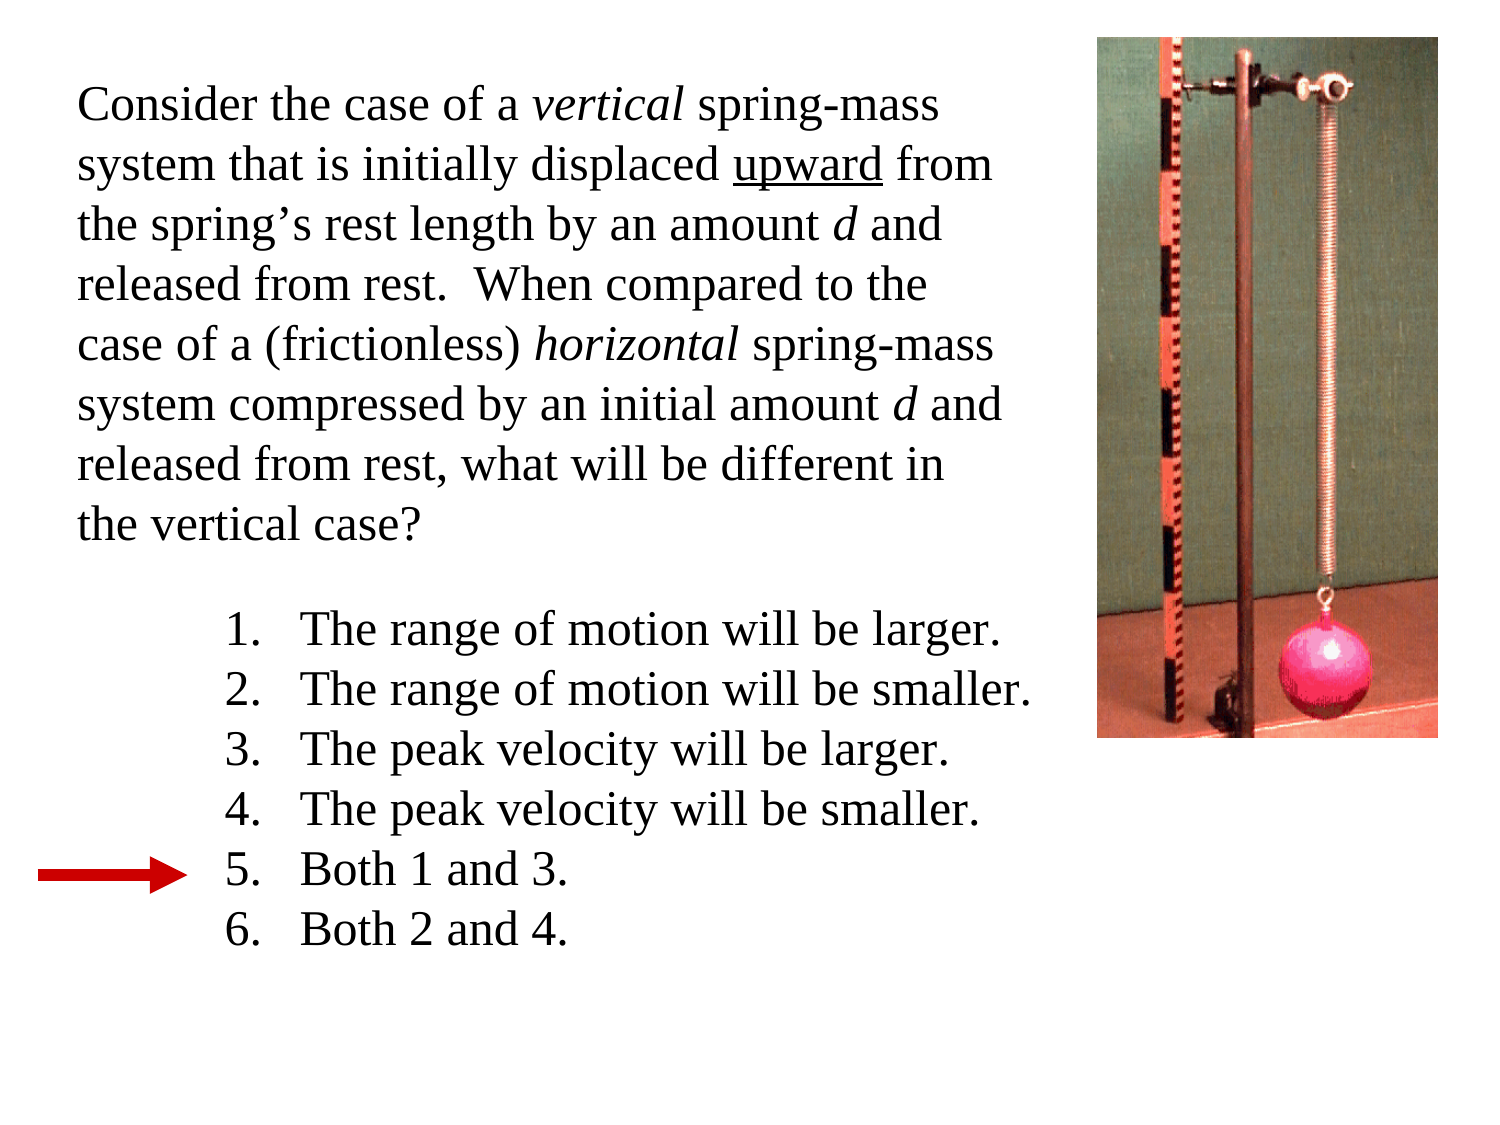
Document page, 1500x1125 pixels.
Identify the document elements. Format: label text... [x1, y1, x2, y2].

text_box The range of motion will be larger. The range of motion will be smaller. The peak velocity will be larger. The peak velocity will be smaller. Both 1 and 3. Both 2 and 4. [209, 587, 1163, 964]
text_box Consider the case of a vertical spring-mass system that is initially displaced upward from the spring’s rest length by an amount d and released from rest. When compared to the case of a (frictionless) horizontal spring-mass system compressed by an initial amount d and released from rest, what will be different in the vertical case? [62, 62, 1025, 558]
picture [1097, 37, 1438, 738]
